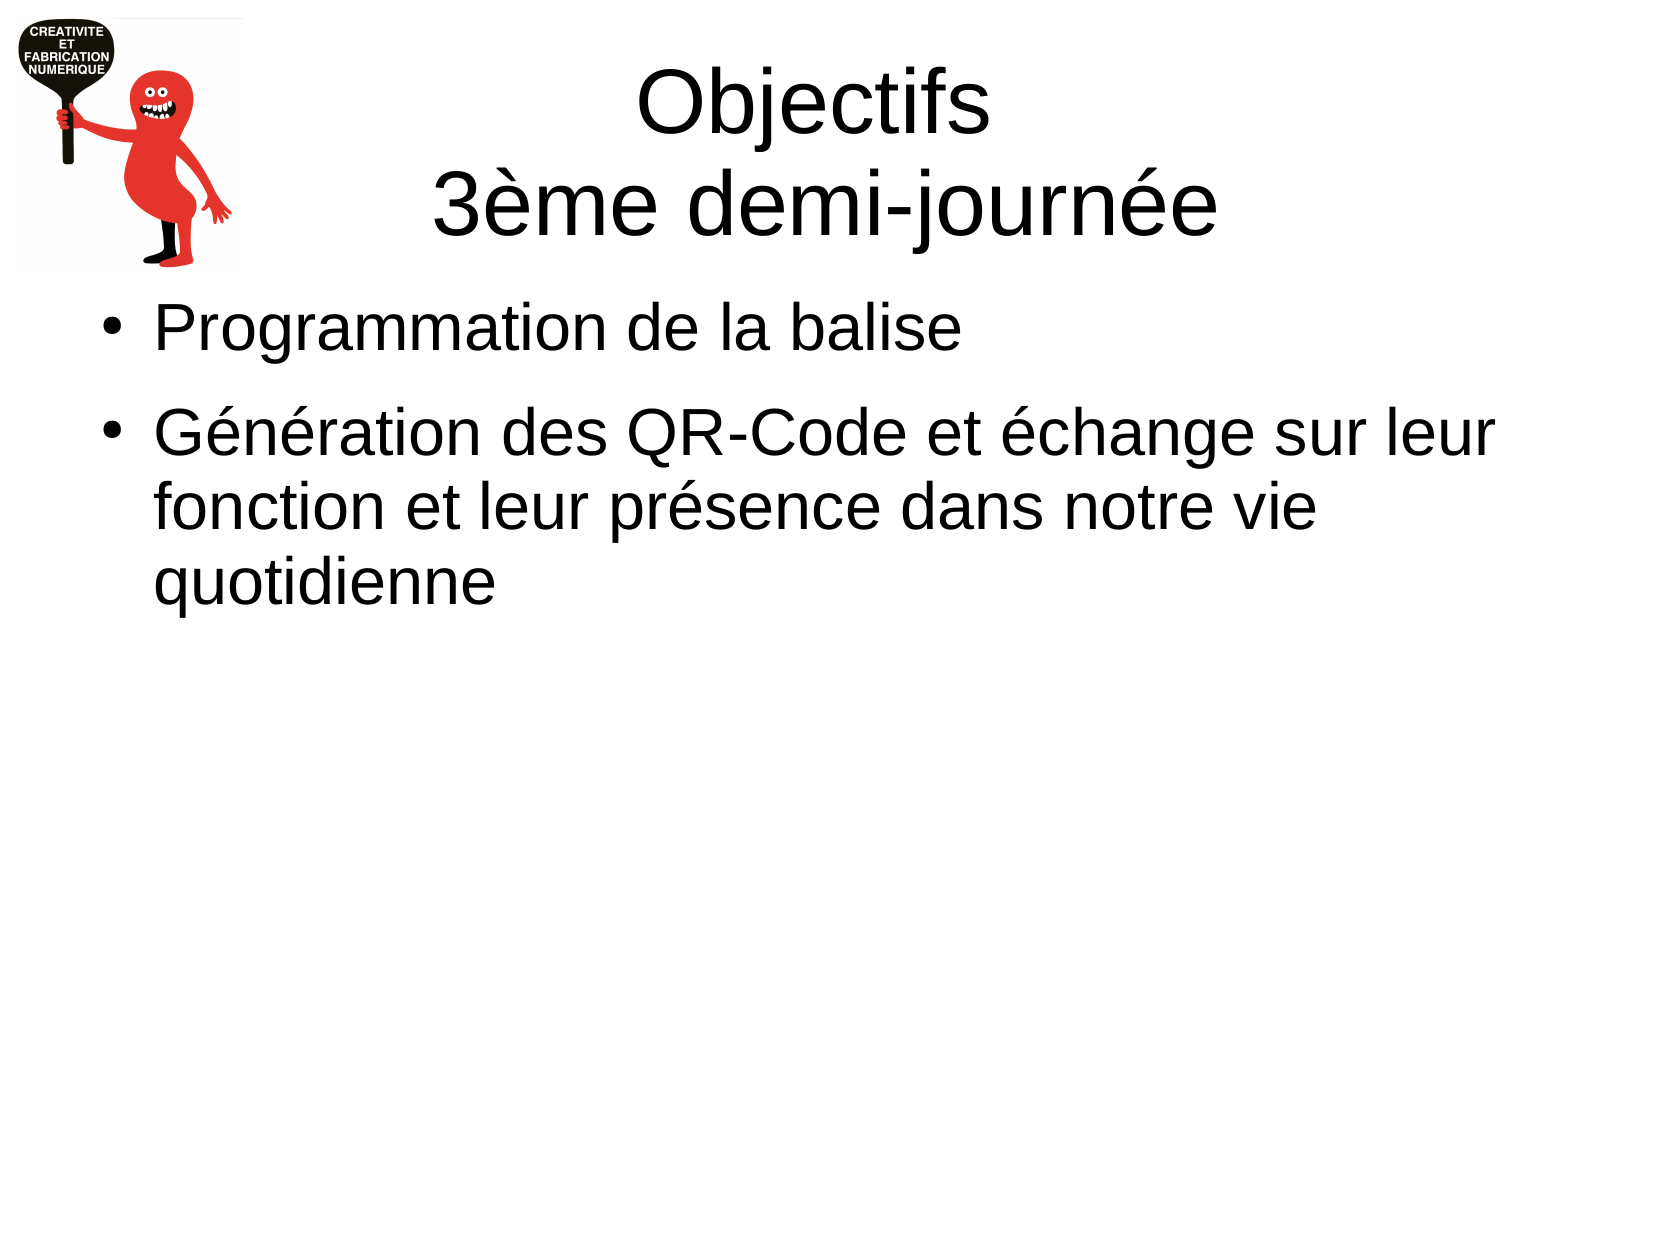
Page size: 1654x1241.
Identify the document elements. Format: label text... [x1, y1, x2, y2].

title Objectifs 3ème demi-journée [243, 49, 1571, 257]
list Programmation de la balise Génération des QR-Code et échange sur leur fonction et leur présence dans notre vie quotidienne [82, 290, 1571, 1010]
picture [15, 18, 243, 269]
